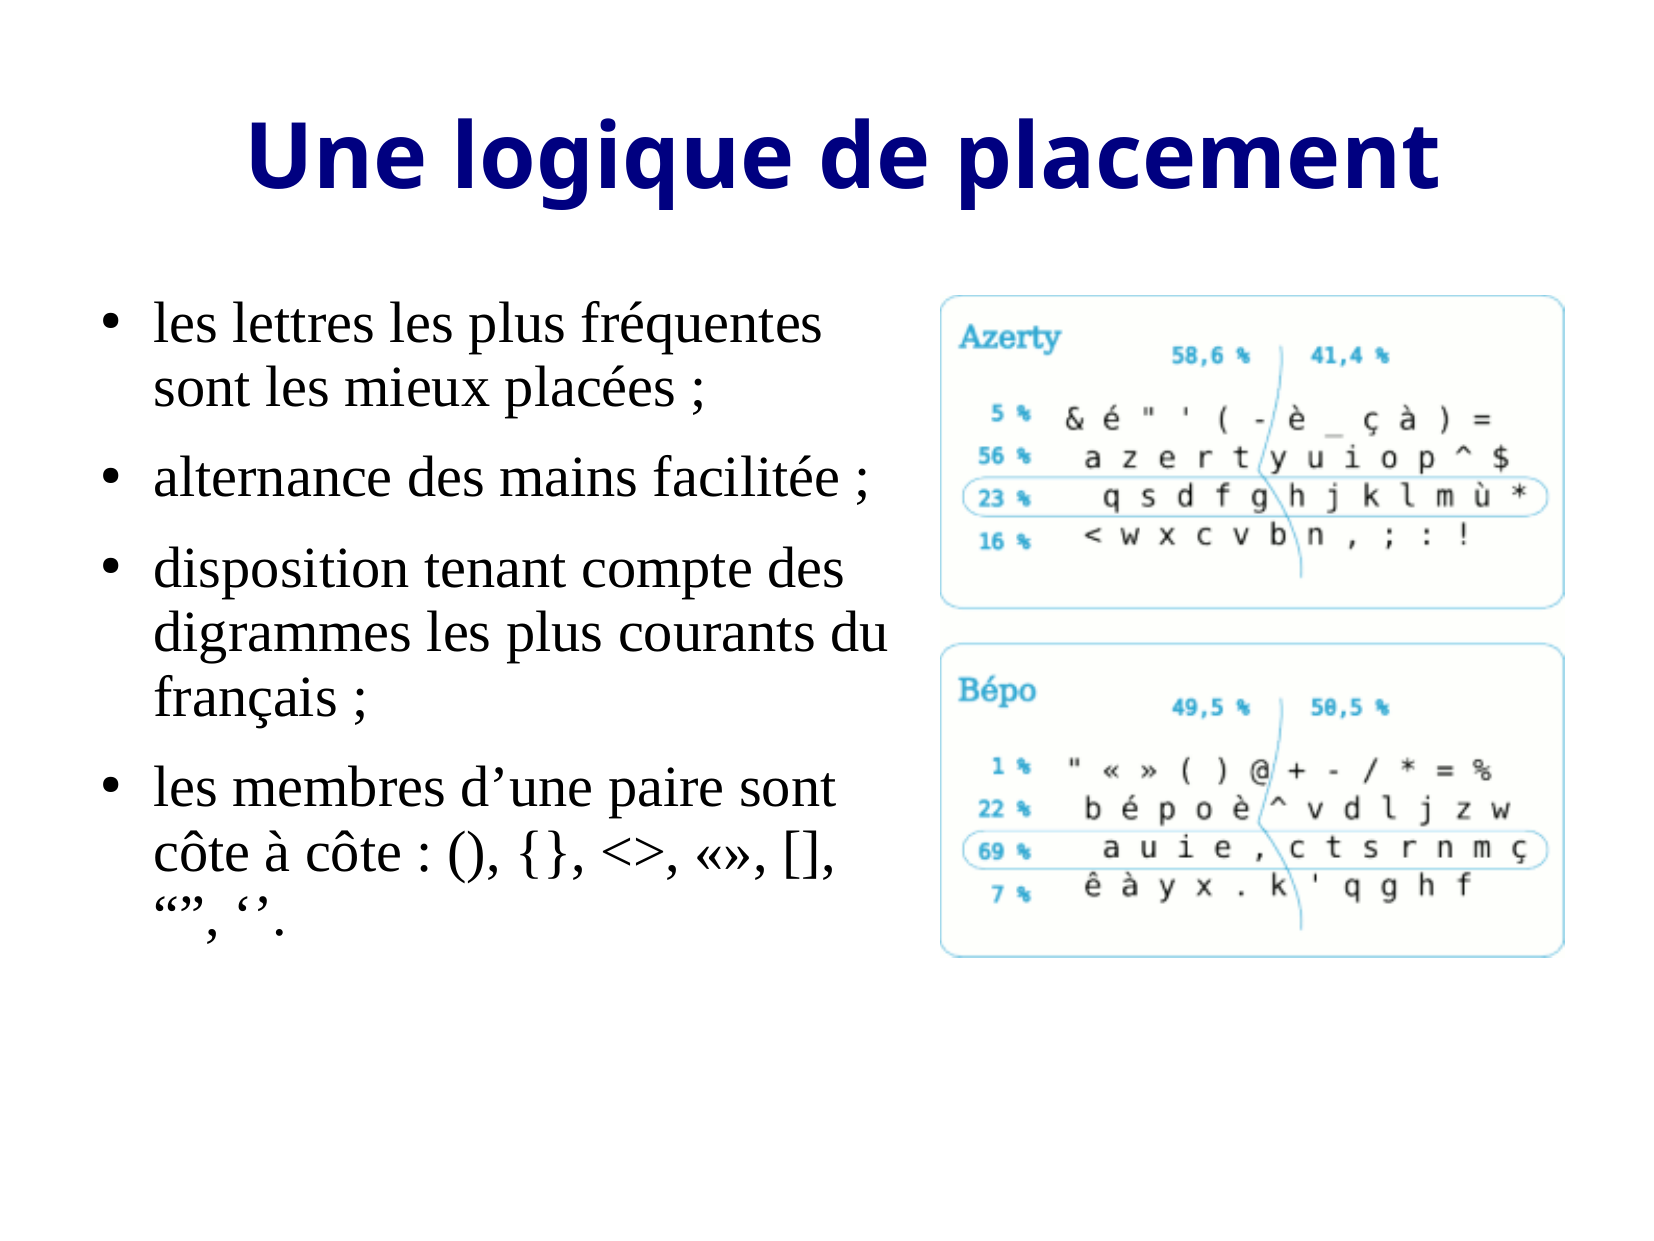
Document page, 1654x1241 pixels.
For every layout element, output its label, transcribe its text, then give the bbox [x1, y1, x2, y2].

title Une logique de placement [82, 56, 1571, 250]
picture [940, 295, 1565, 958]
list les lettres les plus fréquentes sont les mieux placées ; alternance des mains facilitée ; disposition tenant compte des digrammes les plus courants du français ; les membres d’une paire sont côte à côte : (), {}, <>, «», [], “”, ‘’. [82, 290, 916, 1094]
